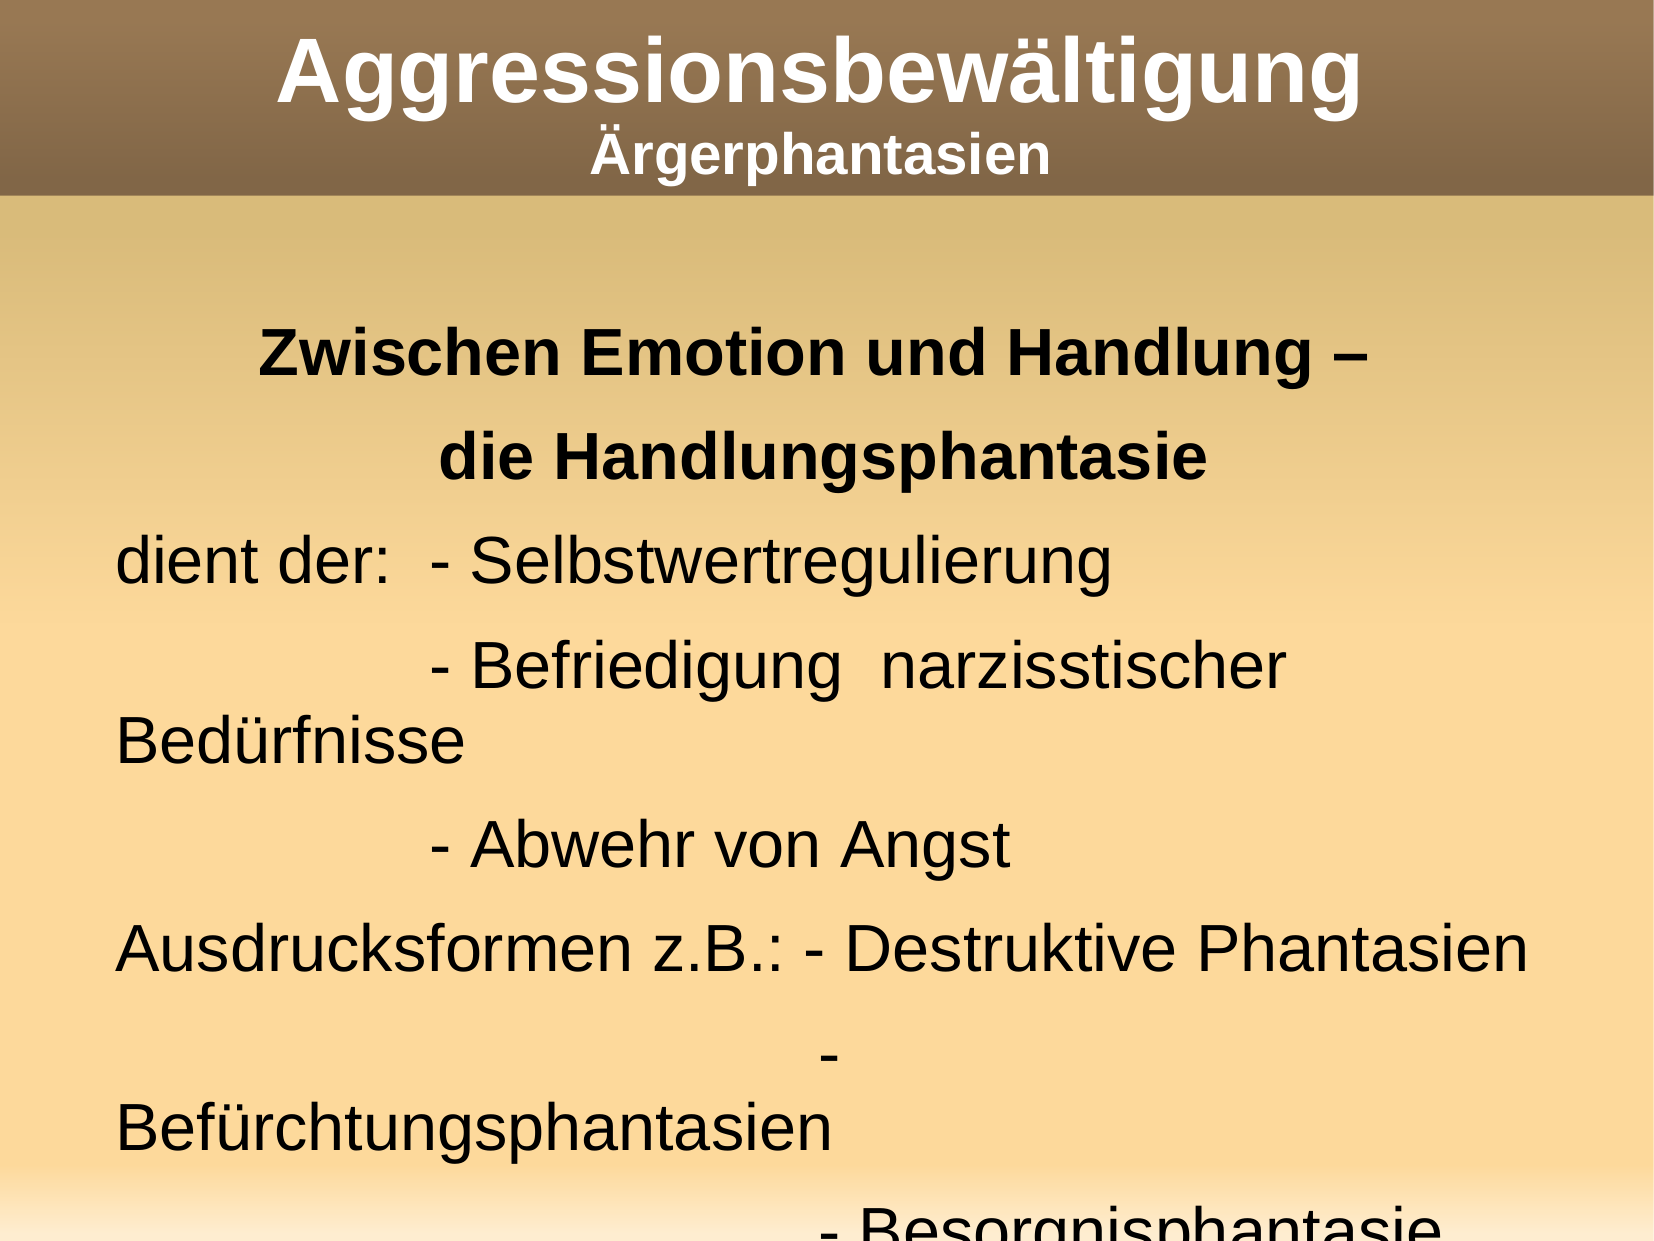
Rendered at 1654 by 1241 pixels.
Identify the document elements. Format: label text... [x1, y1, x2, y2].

picture [0, 0, 1654, 1241]
title Aggressionsbewältigung Ärgerphantasien [76, 0, 1565, 208]
list Zwischen Emotion und Handlung – die Handlungsphantasie dient der: - Selbstwertregulierung - Befriedigung narzisstischer Bedürfnisse - Abwehr von Angst Ausdrucksformen z.B.: - Destruktive Phantasien - Befürchtungsphantasien - Besorgnisphantasie [44, 315, 1533, 1241]
